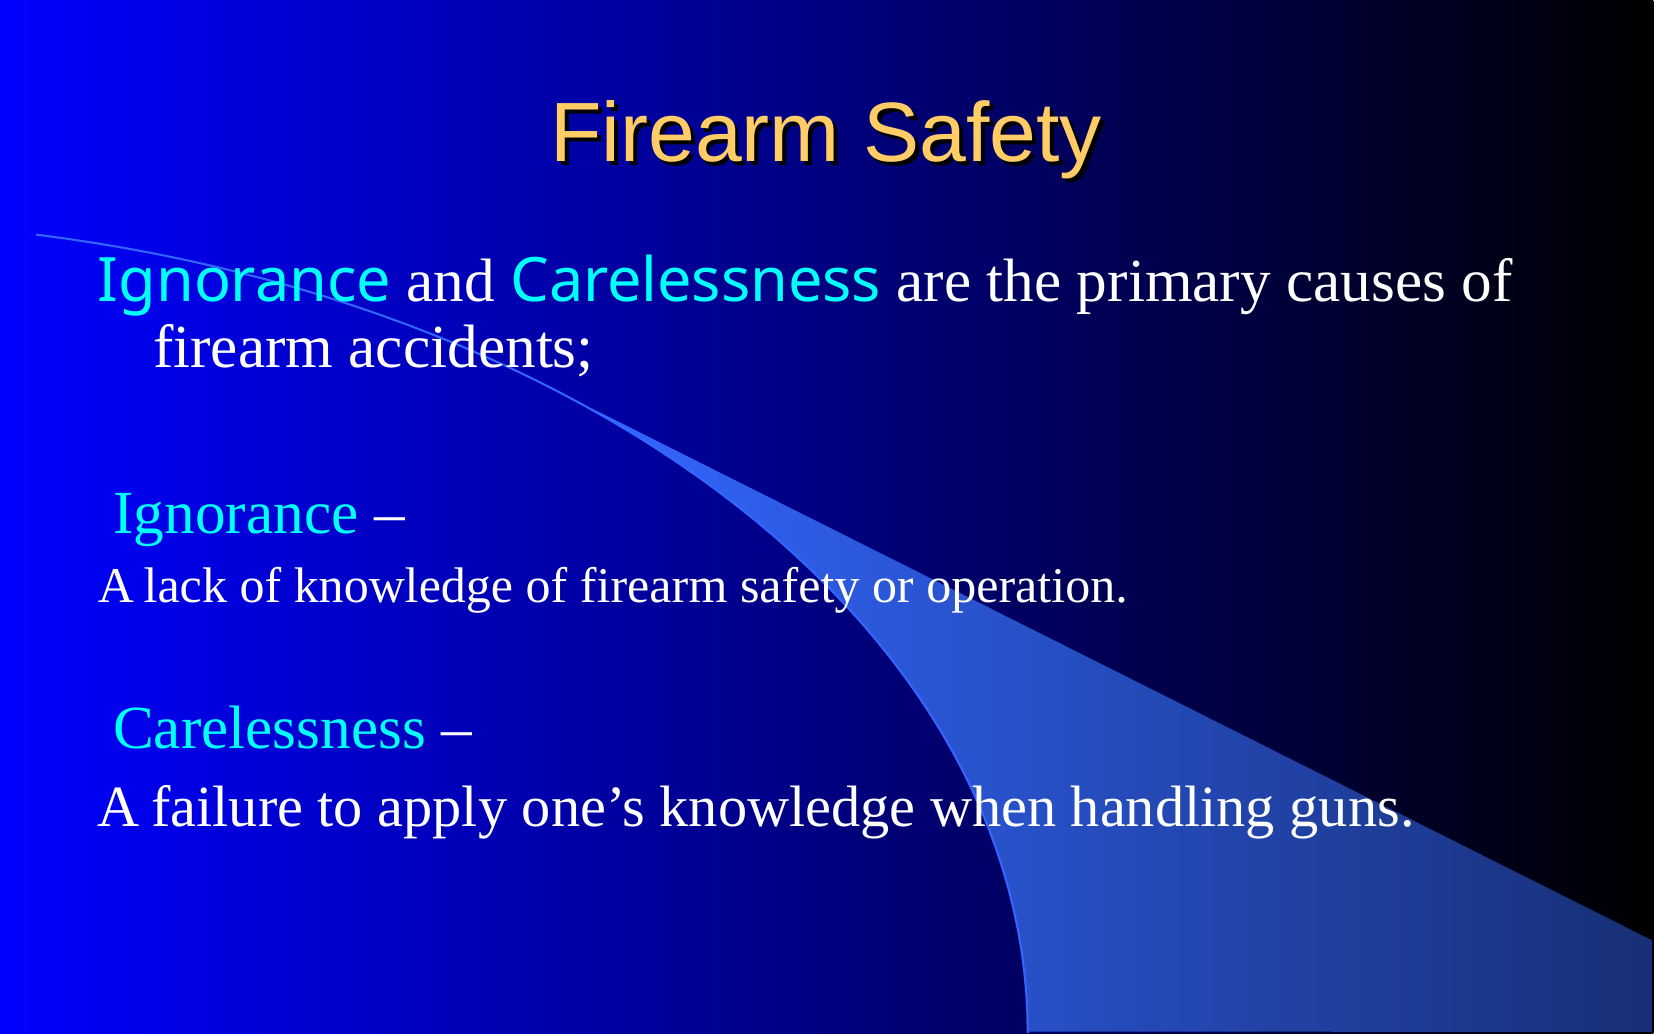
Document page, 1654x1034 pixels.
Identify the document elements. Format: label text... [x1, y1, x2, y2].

title Firearm Safety [82, 41, 1571, 214]
list Ignorance and Carelessness are the primary causes of firearm accidents; Ignorance – A lack of knowledge of firearm safety or operation. Carelessness – A failure to apply one’s knowledge when handling guns. [82, 241, 1571, 924]
